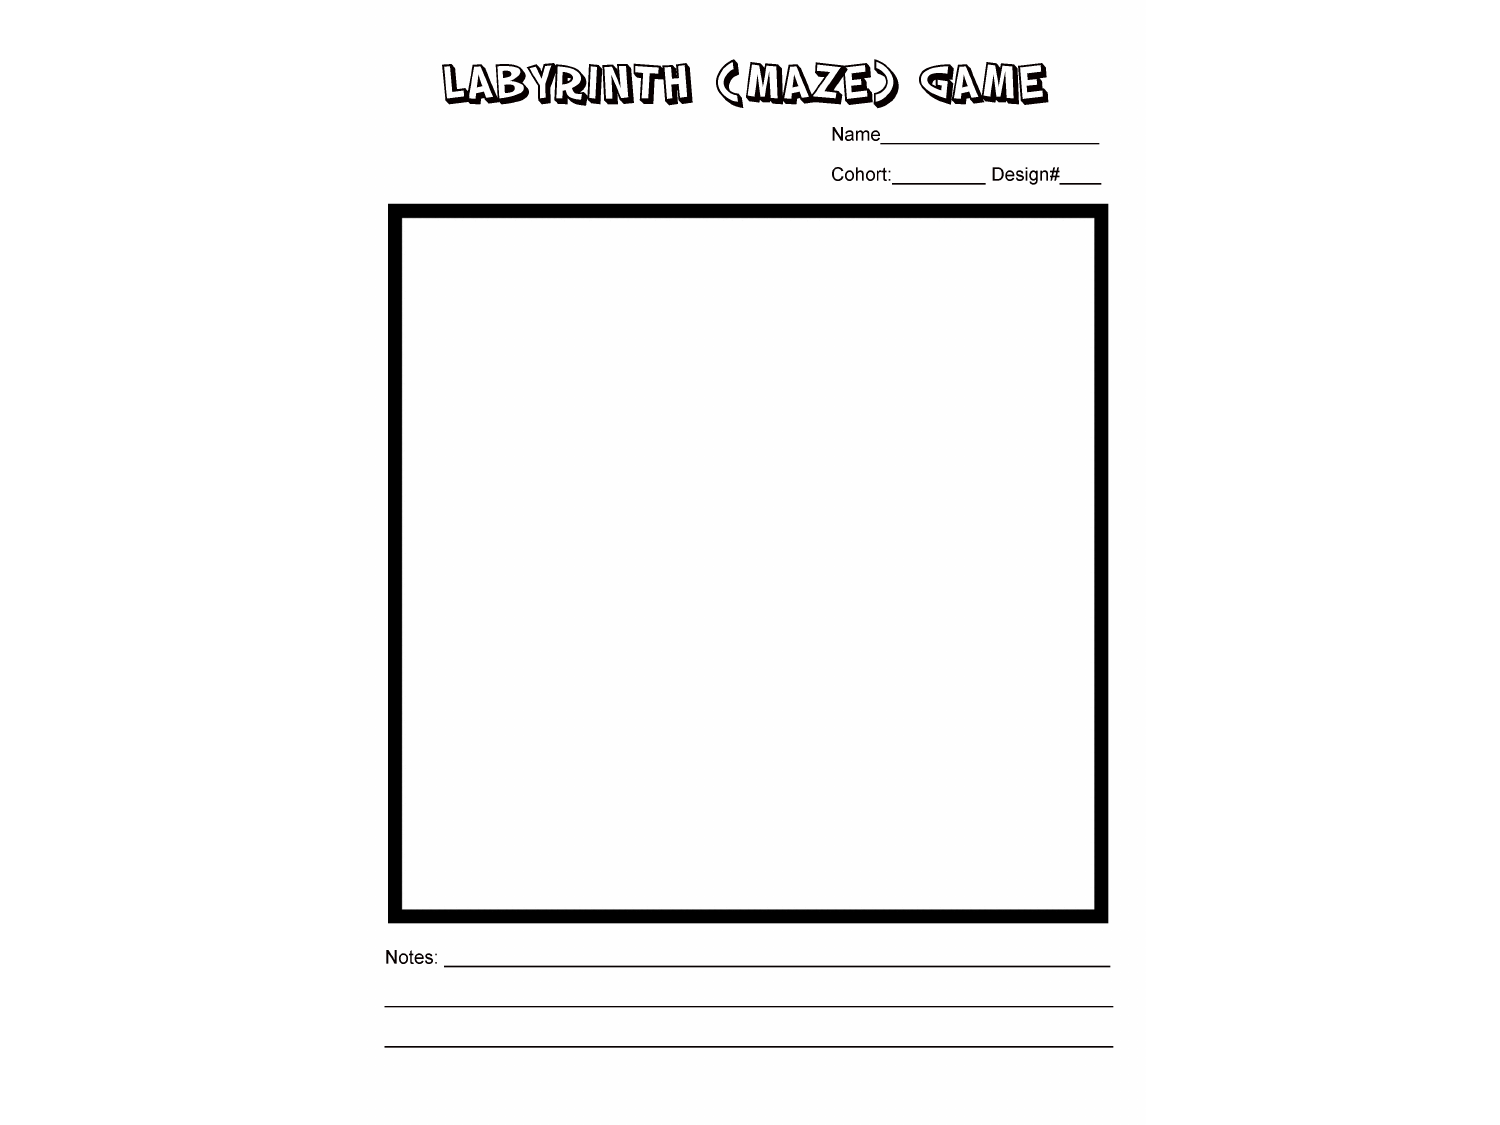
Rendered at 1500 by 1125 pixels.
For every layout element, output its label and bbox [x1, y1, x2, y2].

picture [350, 0, 1146, 1125]
